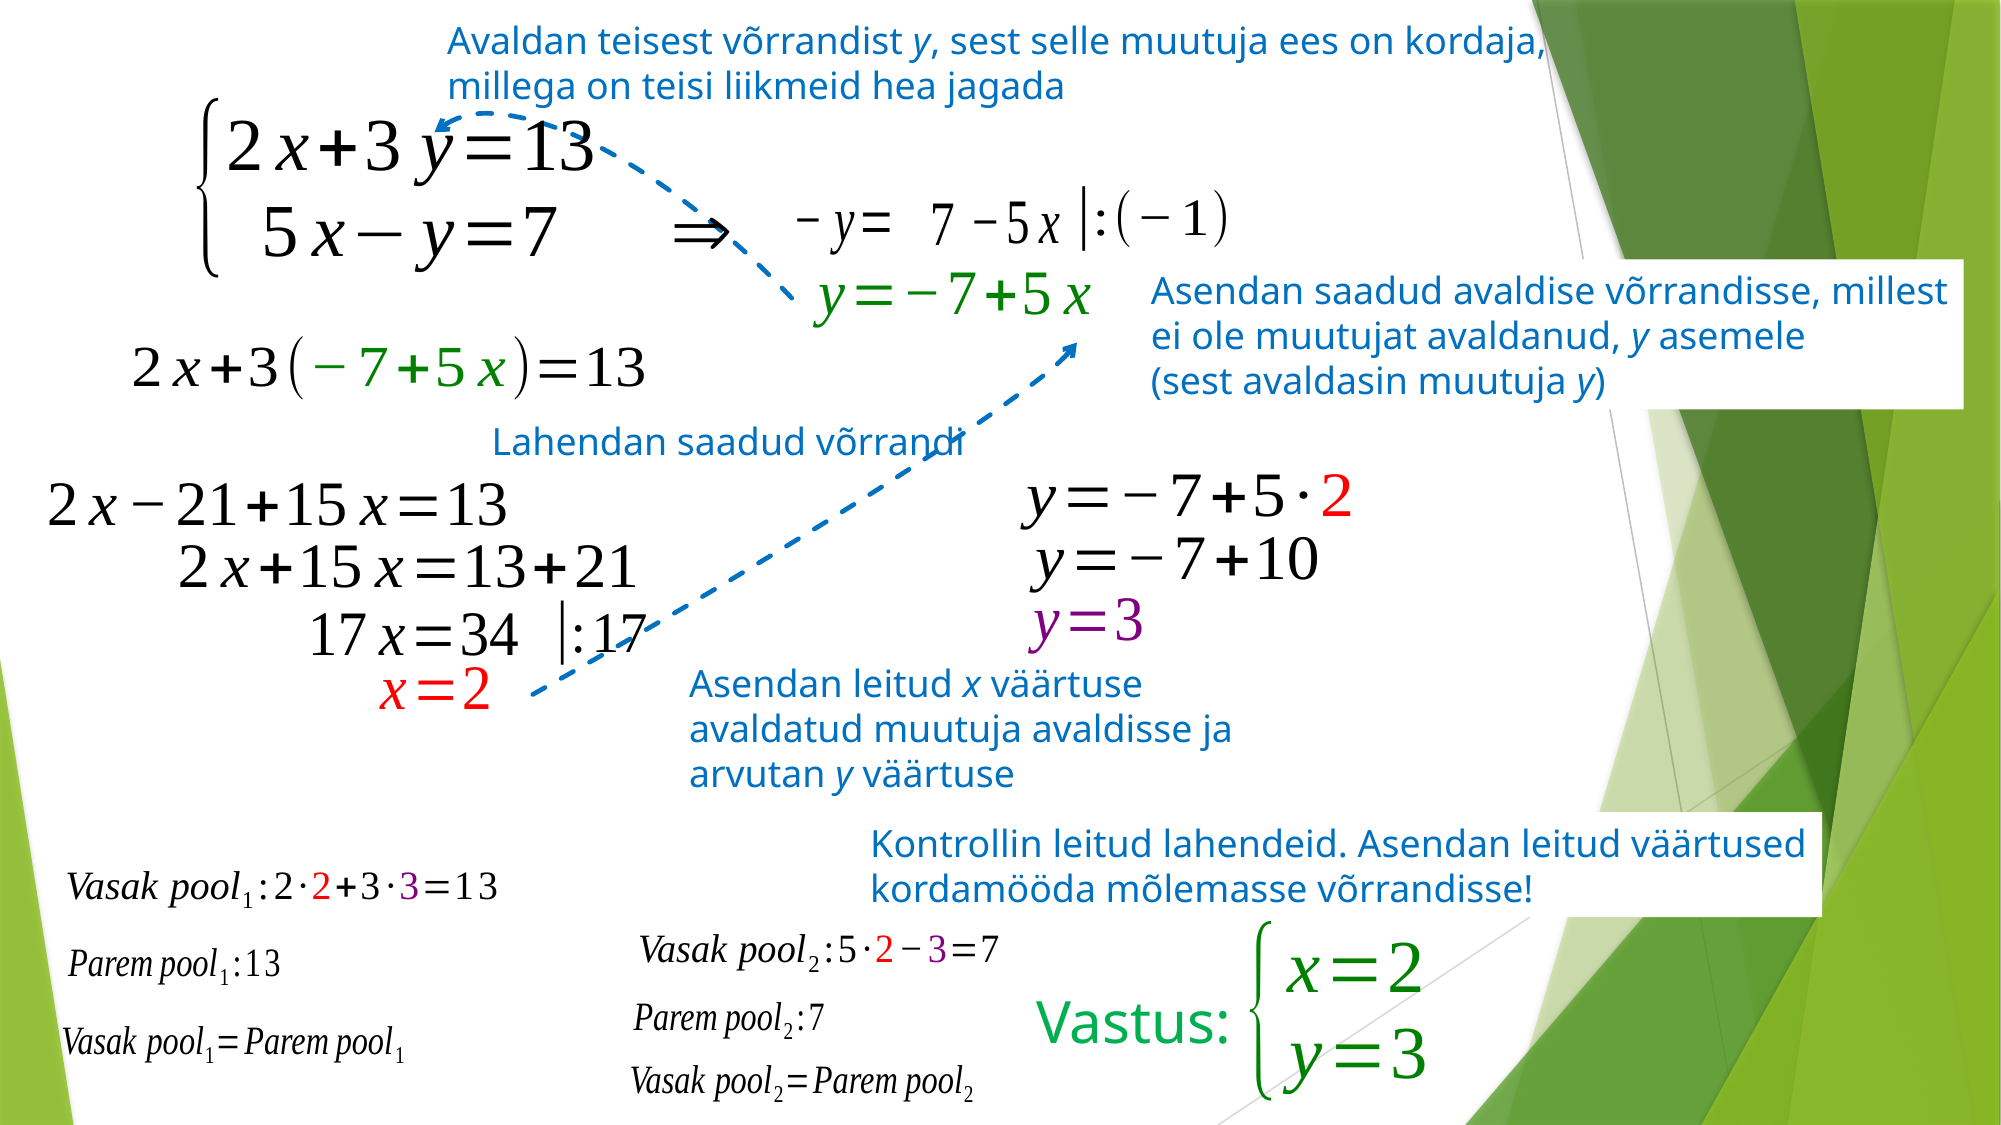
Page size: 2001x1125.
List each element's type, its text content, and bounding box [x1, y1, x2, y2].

text_box Avaldan teisest võrrandist y, sest selle muutuja ees on kordaja, millega on teisi liikmeid hea jagada [432, 9, 1563, 115]
chart [781, 183, 907, 255]
chart [56, 863, 509, 914]
chart [54, 1018, 412, 1069]
chart [186, 94, 607, 282]
chart [115, 332, 664, 403]
text_box Vastus: [1021, 978, 1240, 1063]
text_box Lahendan saadud võrrandi [476, 410, 980, 471]
chart [623, 994, 834, 1045]
chart [1000, 459, 1370, 652]
chart [629, 926, 1010, 978]
text_box Asendan saadud avaldise võrrandisse, millest ei ole muutujat avaldanud, y asemele (sest avaldasin muutuja y) [1136, 259, 1964, 410]
chart [30, 468, 666, 723]
text_box Asendan leitud x väärtuse avaldatud muutuja avaldisse ja arvutan y väärtuse [674, 652, 1258, 803]
text_box Kontrollin leitud lahendeid. Asendan leitud väärtused kordamööda mõlemasse võrrandisse! [855, 812, 1823, 918]
chart [622, 1057, 982, 1108]
chart [58, 940, 290, 991]
chart [1240, 917, 1438, 1105]
chart [795, 183, 1247, 329]
chart [649, 186, 748, 274]
